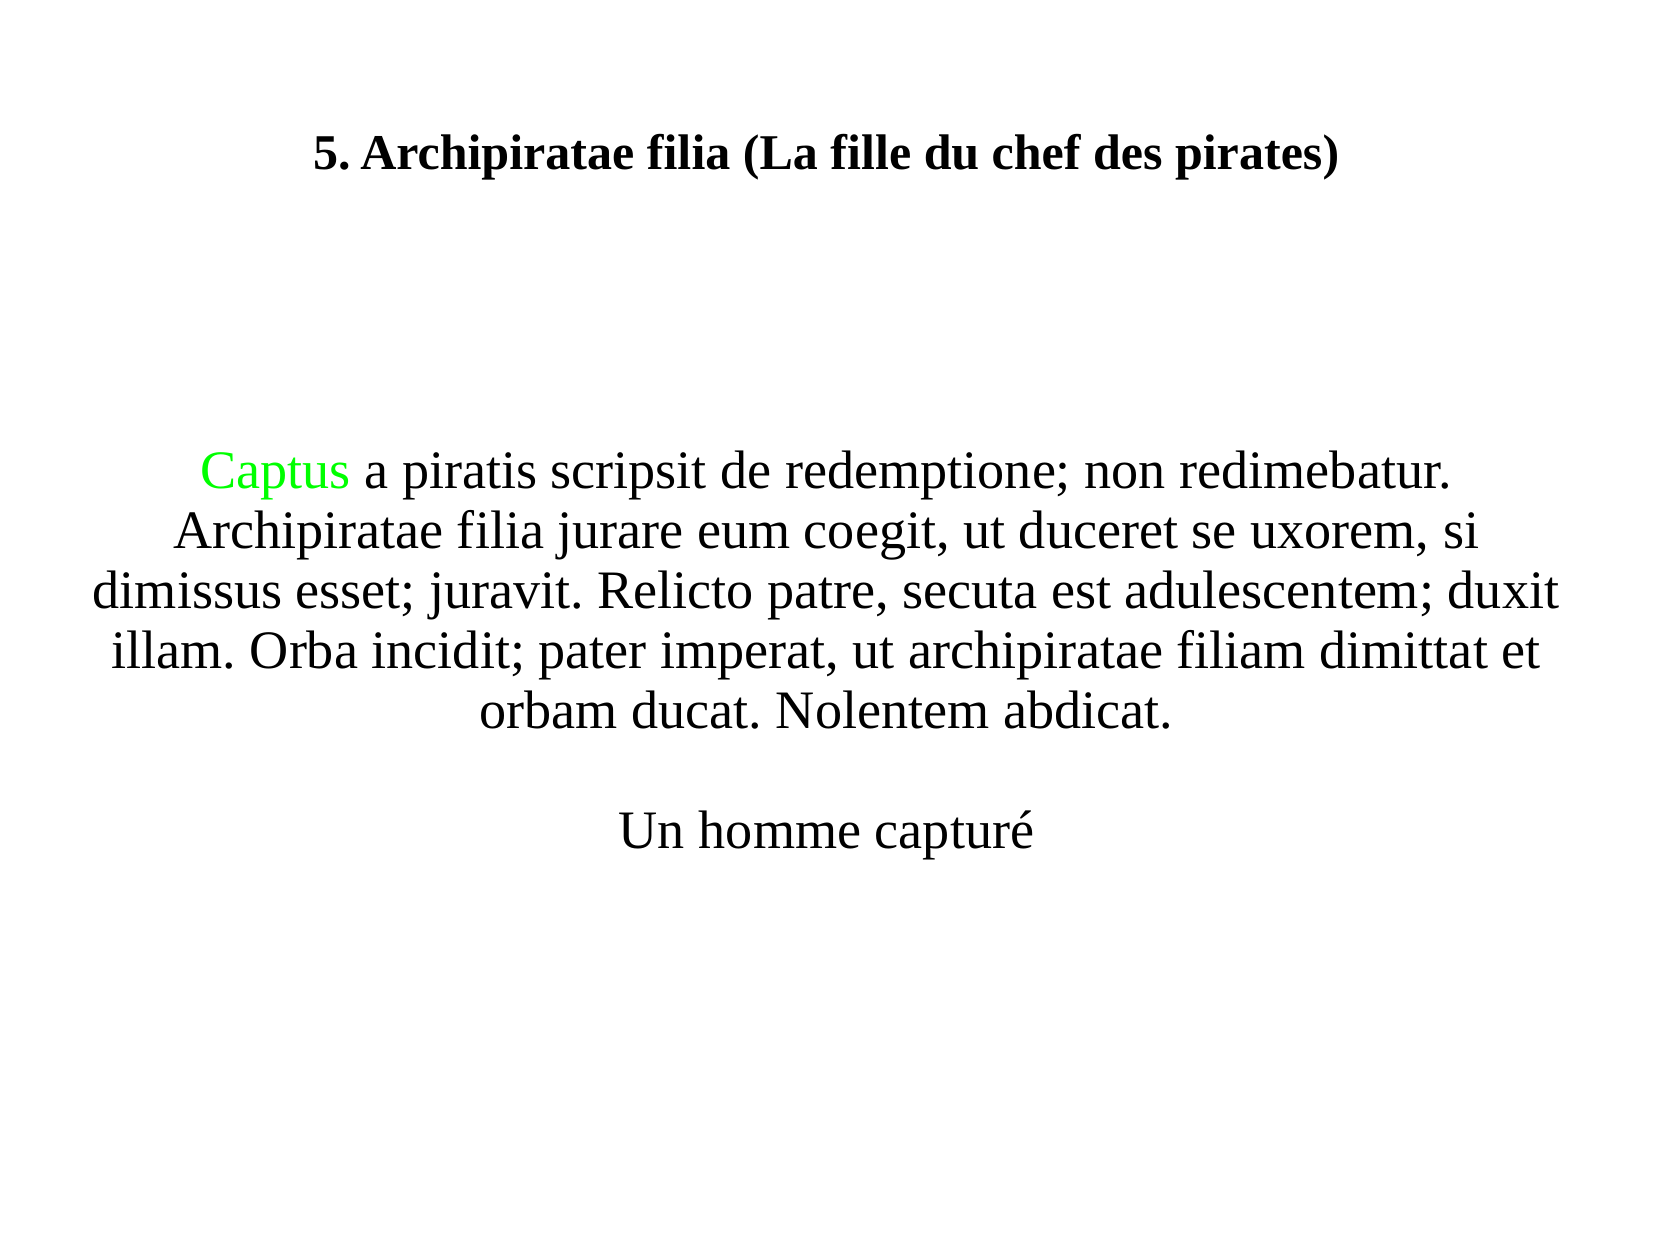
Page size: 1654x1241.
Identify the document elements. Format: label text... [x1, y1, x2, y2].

title 5. Archipiratae filia (La fille du chef des pirates) [82, 49, 1571, 257]
subtitle Captus a piratis scripsit de redemptione; non redimebatur. Archipiratae filia jurare eum coegit, ut duceret se uxorem, si dimissus esset; juravit. Relicto patre, secuta est adulescentem; duxit illam. Orba incidit; pater imperat, ut archipiratae filiam dimittat et orbam ducat. Nolentem abdicat. Un homme capturé [82, 290, 1571, 1010]
